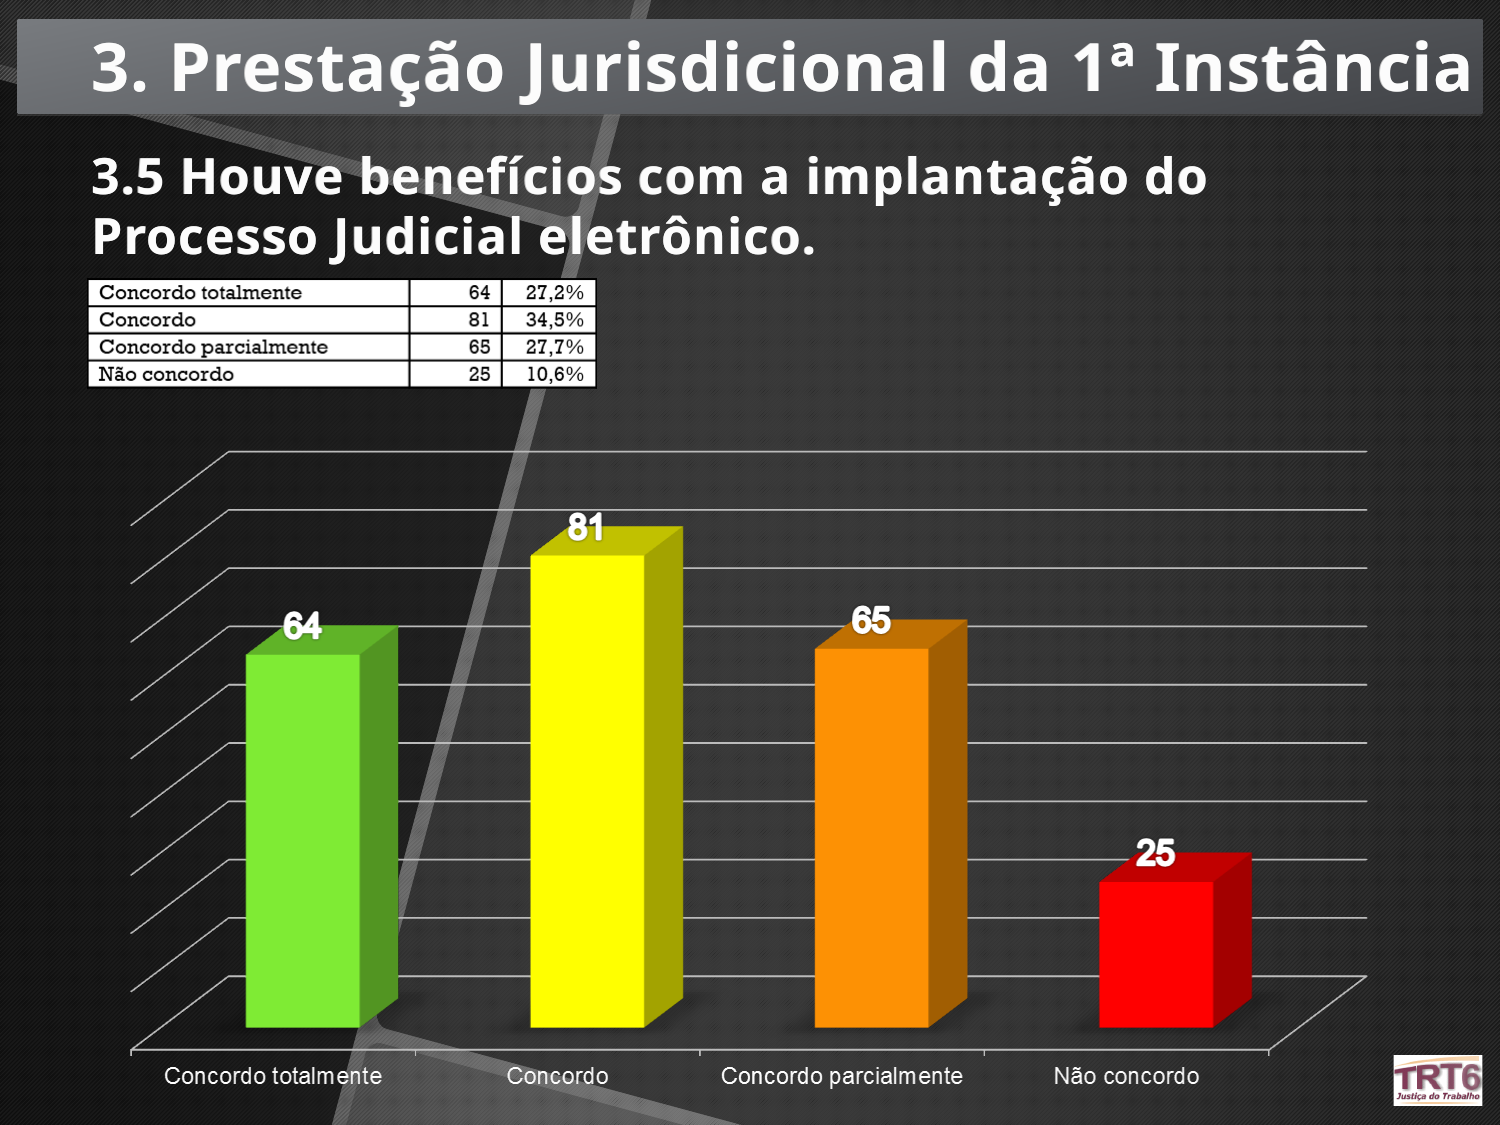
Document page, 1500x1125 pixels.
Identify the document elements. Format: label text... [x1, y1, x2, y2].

picture [1440, 1055, 1483, 1106]
picture [87, 273, 597, 399]
text_box 3. Prestação Jurisdicional da 1ª Instância [77, 18, 1500, 113]
text_box 3.5 Houve benefícios com a implantação do Processo Judicial eletrônico. [77, 137, 1447, 272]
text_box [18, 19, 1482, 114]
chart [60, 414, 1440, 1115]
